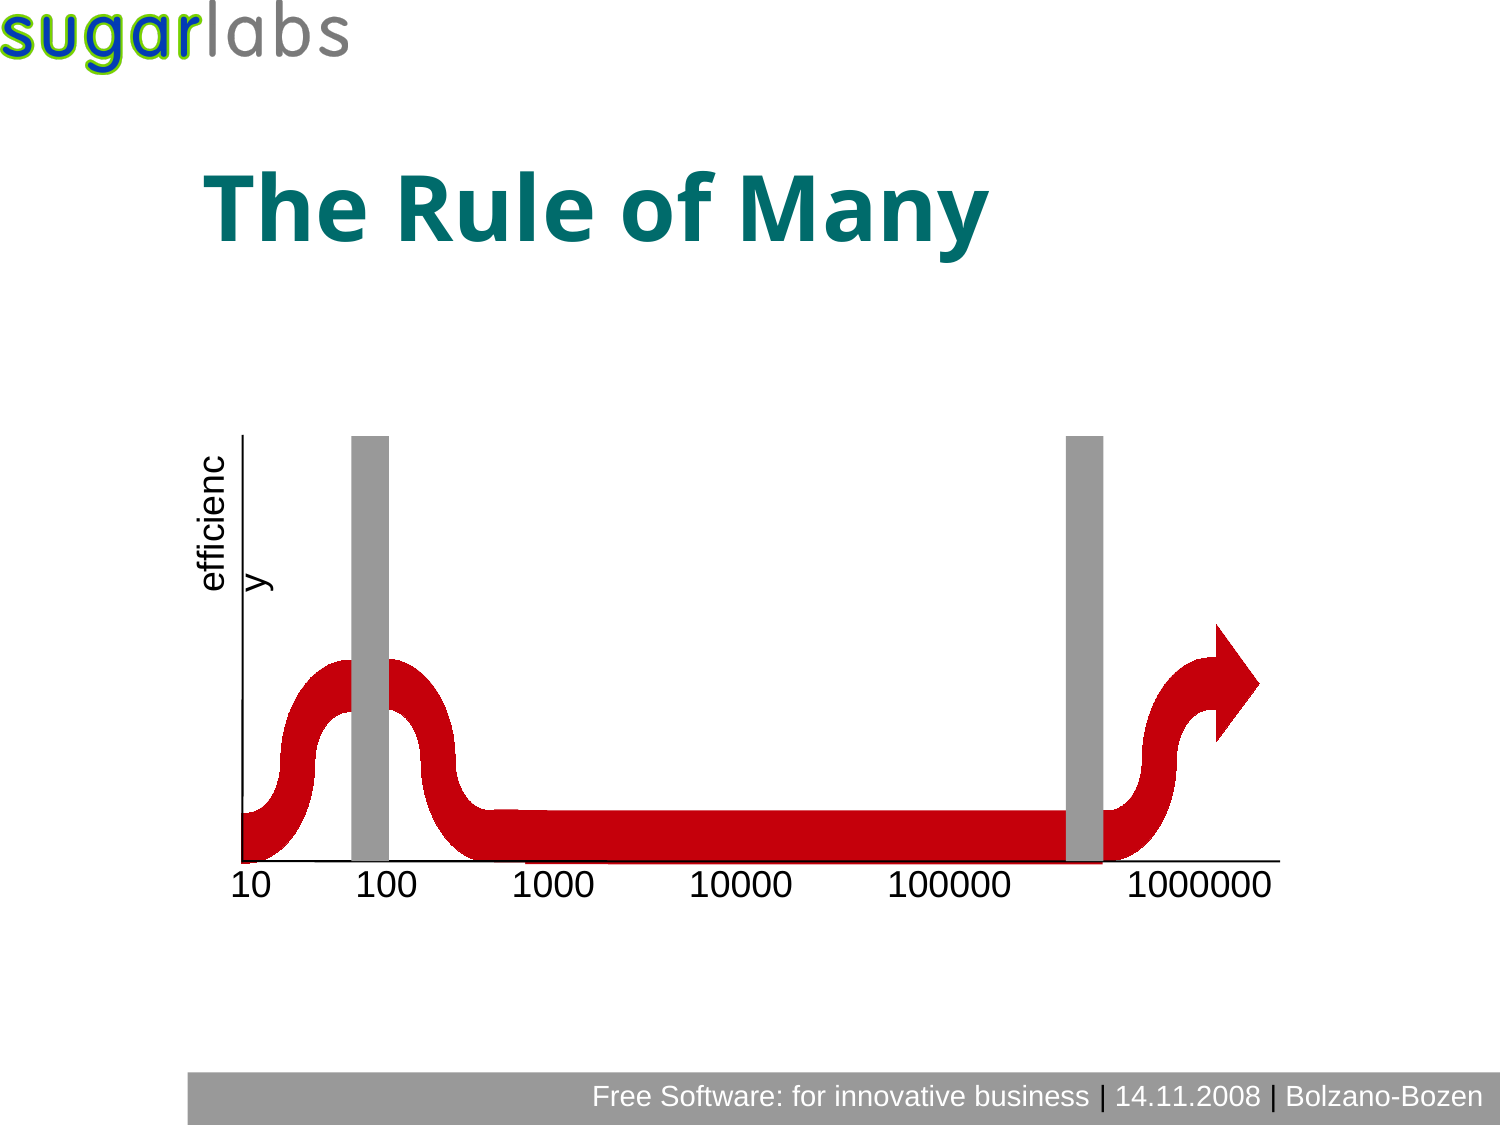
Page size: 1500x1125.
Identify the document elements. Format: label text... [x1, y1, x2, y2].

text_box [1065, 436, 1260, 862]
text_box efficiency [183, 436, 253, 607]
text_box [244, 436, 525, 862]
text_box 10 100 1000 10000 100000 1000000 [216, 857, 1288, 914]
title The Rule of Many [187, 67, 1500, 346]
picture [0, 0, 348, 75]
